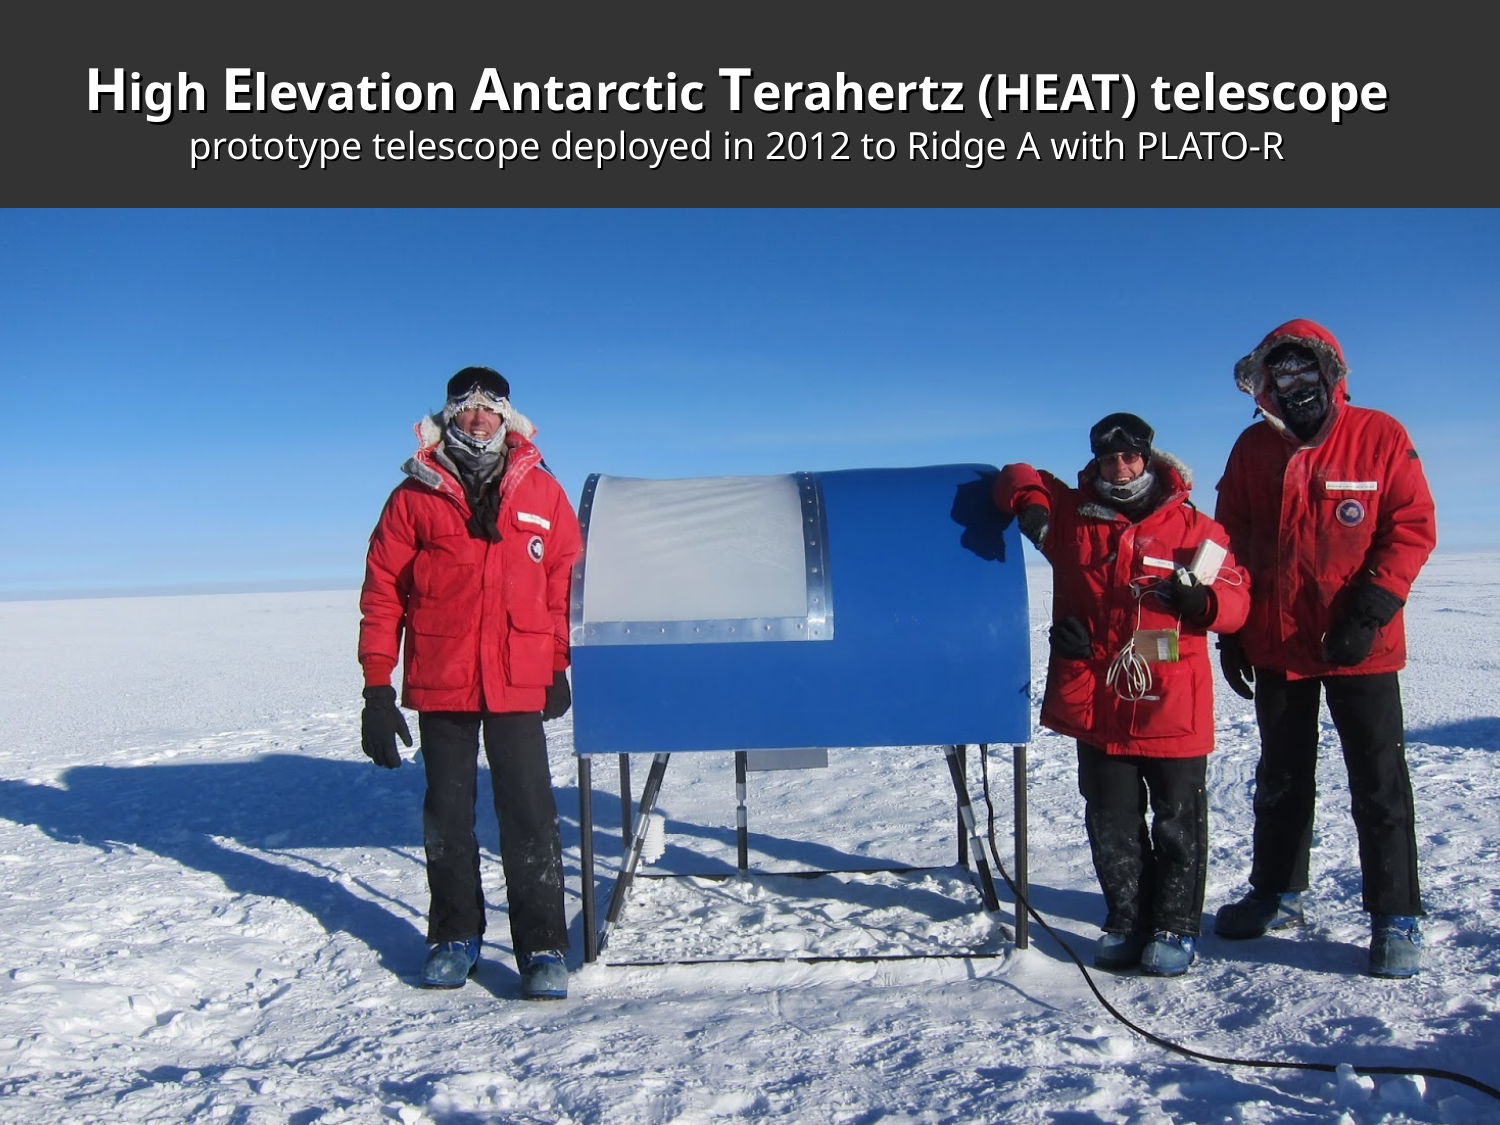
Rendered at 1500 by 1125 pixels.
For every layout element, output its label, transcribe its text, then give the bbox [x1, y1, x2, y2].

picture [0, 208, 1500, 1125]
text_box High Elevation Antarctic Terahertz (HEAT) telescope prototype telescope deployed in 2012 to Ridge A with PLATO-R [69, 45, 1405, 175]
